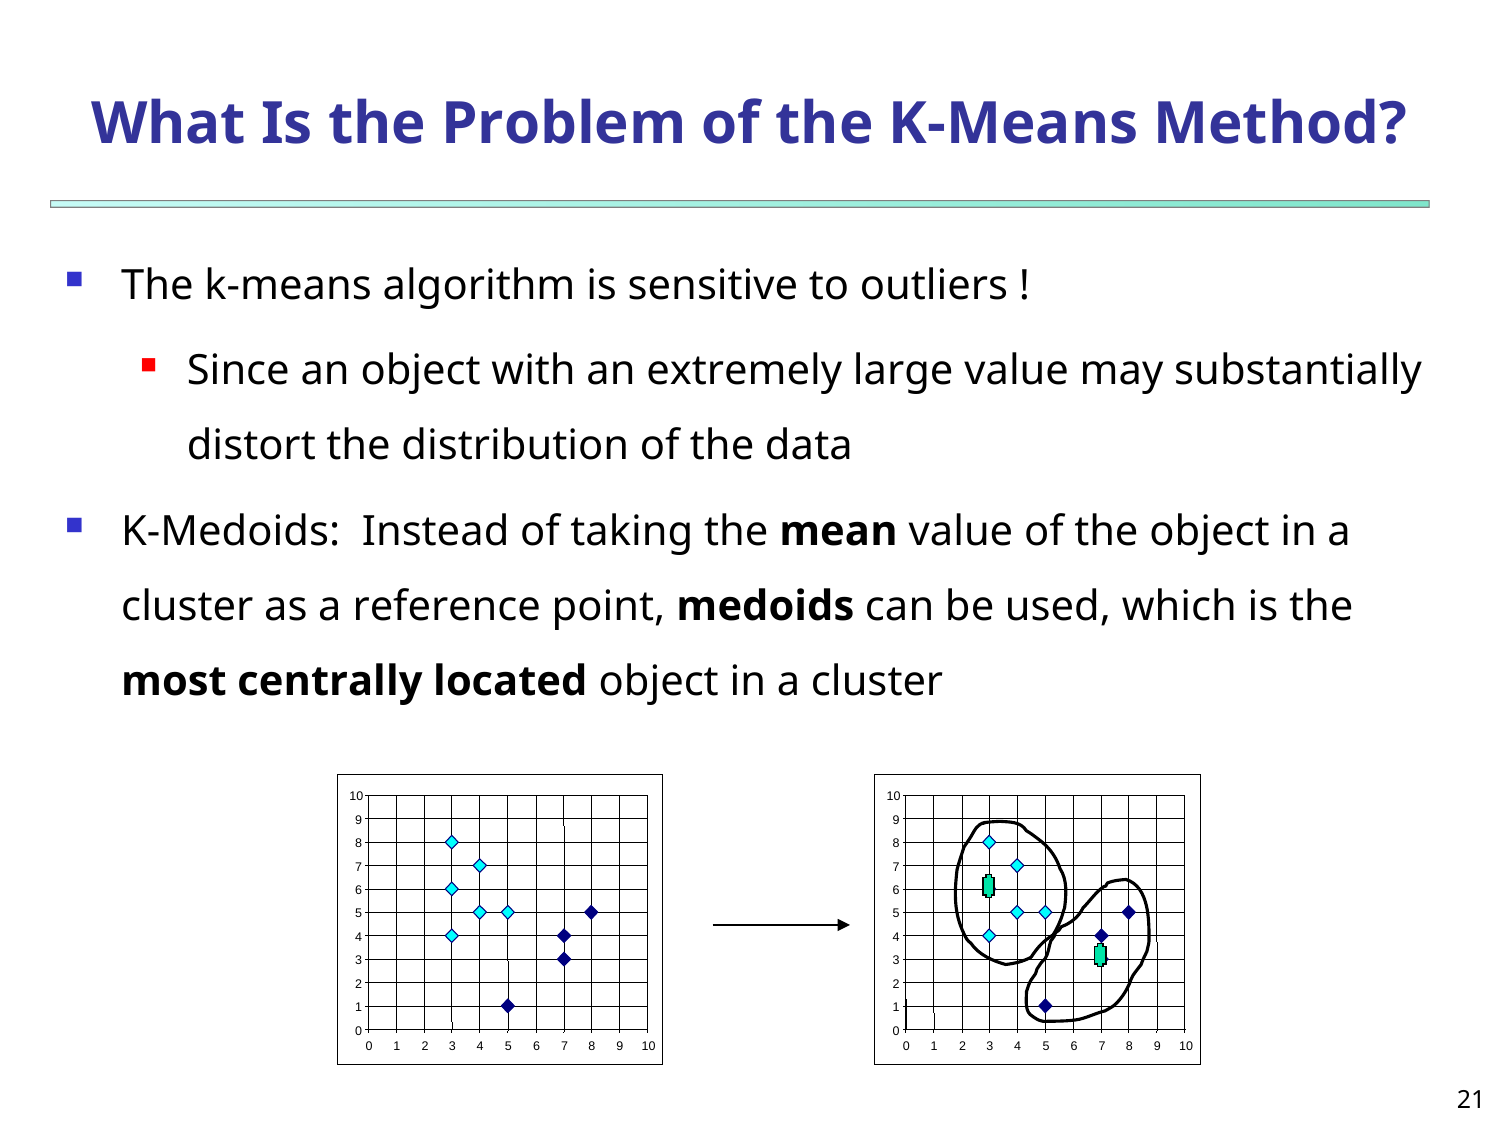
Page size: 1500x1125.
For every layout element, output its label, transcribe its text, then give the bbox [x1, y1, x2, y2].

text_box 0 [892, 1022, 900, 1038]
text_box 6 [355, 881, 363, 897]
text_box 7 [355, 858, 363, 874]
text_box 8 [892, 835, 900, 851]
text_box 9 [616, 1038, 624, 1054]
text_box 3 [986, 1038, 994, 1054]
text_box 7 [561, 1038, 569, 1054]
text_box 0 [365, 1038, 373, 1054]
text_box 2 [959, 1038, 967, 1054]
text_box 2 [421, 1038, 429, 1054]
text_box 2 [892, 975, 900, 991]
text_box 4 [355, 928, 363, 945]
text_box 3 [892, 952, 900, 968]
text_box 4 [892, 928, 900, 945]
text_box 3 [355, 952, 363, 968]
text_box 9 [1153, 1038, 1162, 1054]
text_box 10 [349, 788, 364, 804]
text_box 10 [641, 1038, 656, 1054]
text_box 8 [355, 835, 363, 851]
text_box 1 [892, 998, 900, 1015]
text_box 6 [533, 1038, 541, 1054]
text_box 8 [588, 1038, 596, 1054]
text_box 5 [892, 905, 900, 921]
text_box 3 [448, 1038, 457, 1054]
text_box 4 [1014, 1038, 1022, 1054]
text_box 9 [892, 812, 900, 828]
text_box 8 [1125, 1038, 1133, 1054]
text_box 0 [902, 1038, 911, 1054]
title What Is the Problem of the K-Means Method? [0, 49, 1500, 163]
text_box 5 [355, 905, 363, 921]
text_box 10 [1179, 1038, 1194, 1054]
text_box 6 [892, 881, 900, 897]
text_box 10 [886, 788, 901, 804]
text_box <number> [1187, 1062, 1500, 1125]
text_box 9 [355, 812, 363, 828]
text_box 5 [505, 1038, 513, 1054]
text_box 4 [476, 1038, 484, 1054]
text_box 1 [930, 1038, 938, 1054]
text_box 7 [1098, 1038, 1106, 1054]
text_box 7 [892, 858, 900, 874]
list The k-means algorithm is sensitive to outliers ! Since an object with an extremely large value may substantially distort the distribution of the data K-Medoids: Instead of taking the mean value of the object in a cluster as a reference point, medoids can be used, which is the most centrally located object in a cluster [50, 224, 1450, 976]
text_box 1 [355, 998, 363, 1015]
text_box 0 [355, 1022, 363, 1038]
text_box 5 [1042, 1038, 1050, 1054]
text_box 1 [393, 1038, 401, 1054]
text_box 6 [1070, 1038, 1078, 1054]
text_box [338, 775, 662, 1064]
text_box [875, 775, 1200, 1064]
text_box 2 [355, 975, 363, 991]
